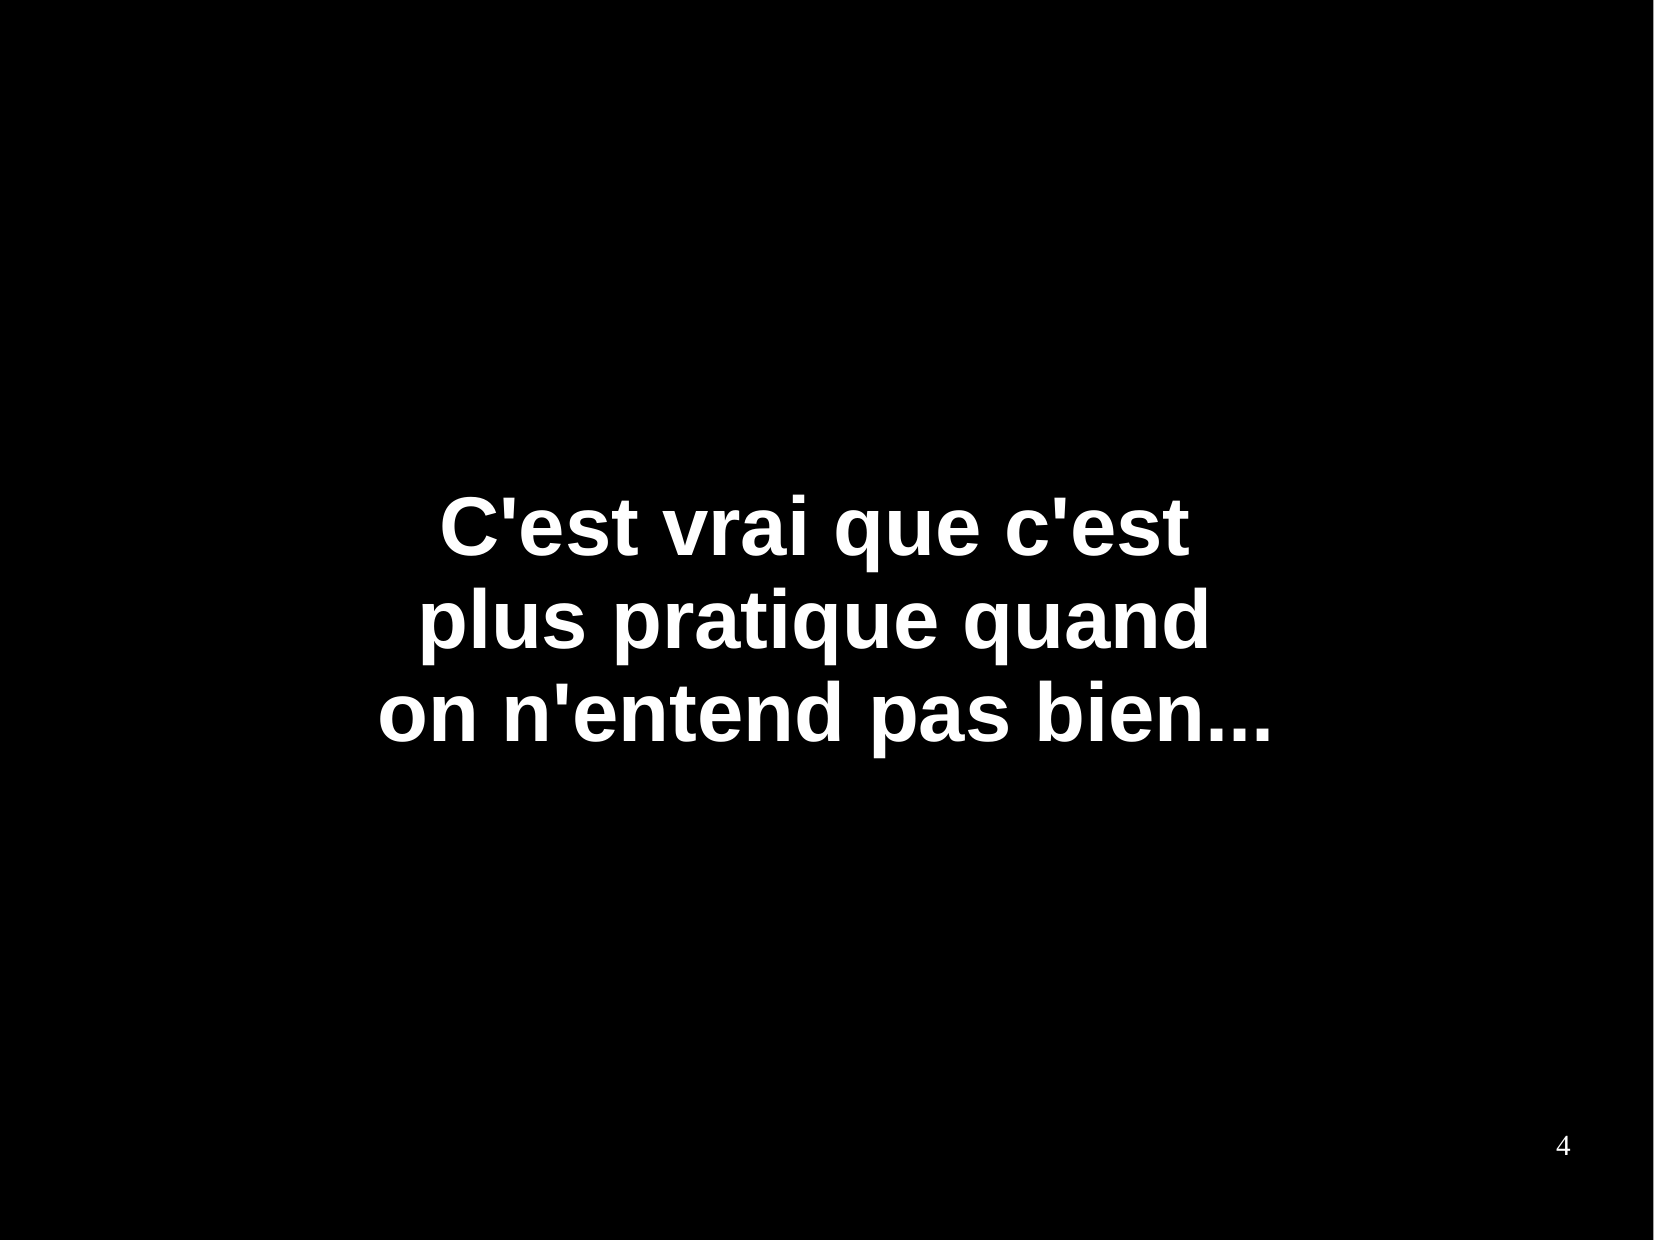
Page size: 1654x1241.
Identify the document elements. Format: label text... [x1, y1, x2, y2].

text_box C'est vrai que c'est plus pratique quand on n'entend pas bien... [362, 473, 1291, 768]
